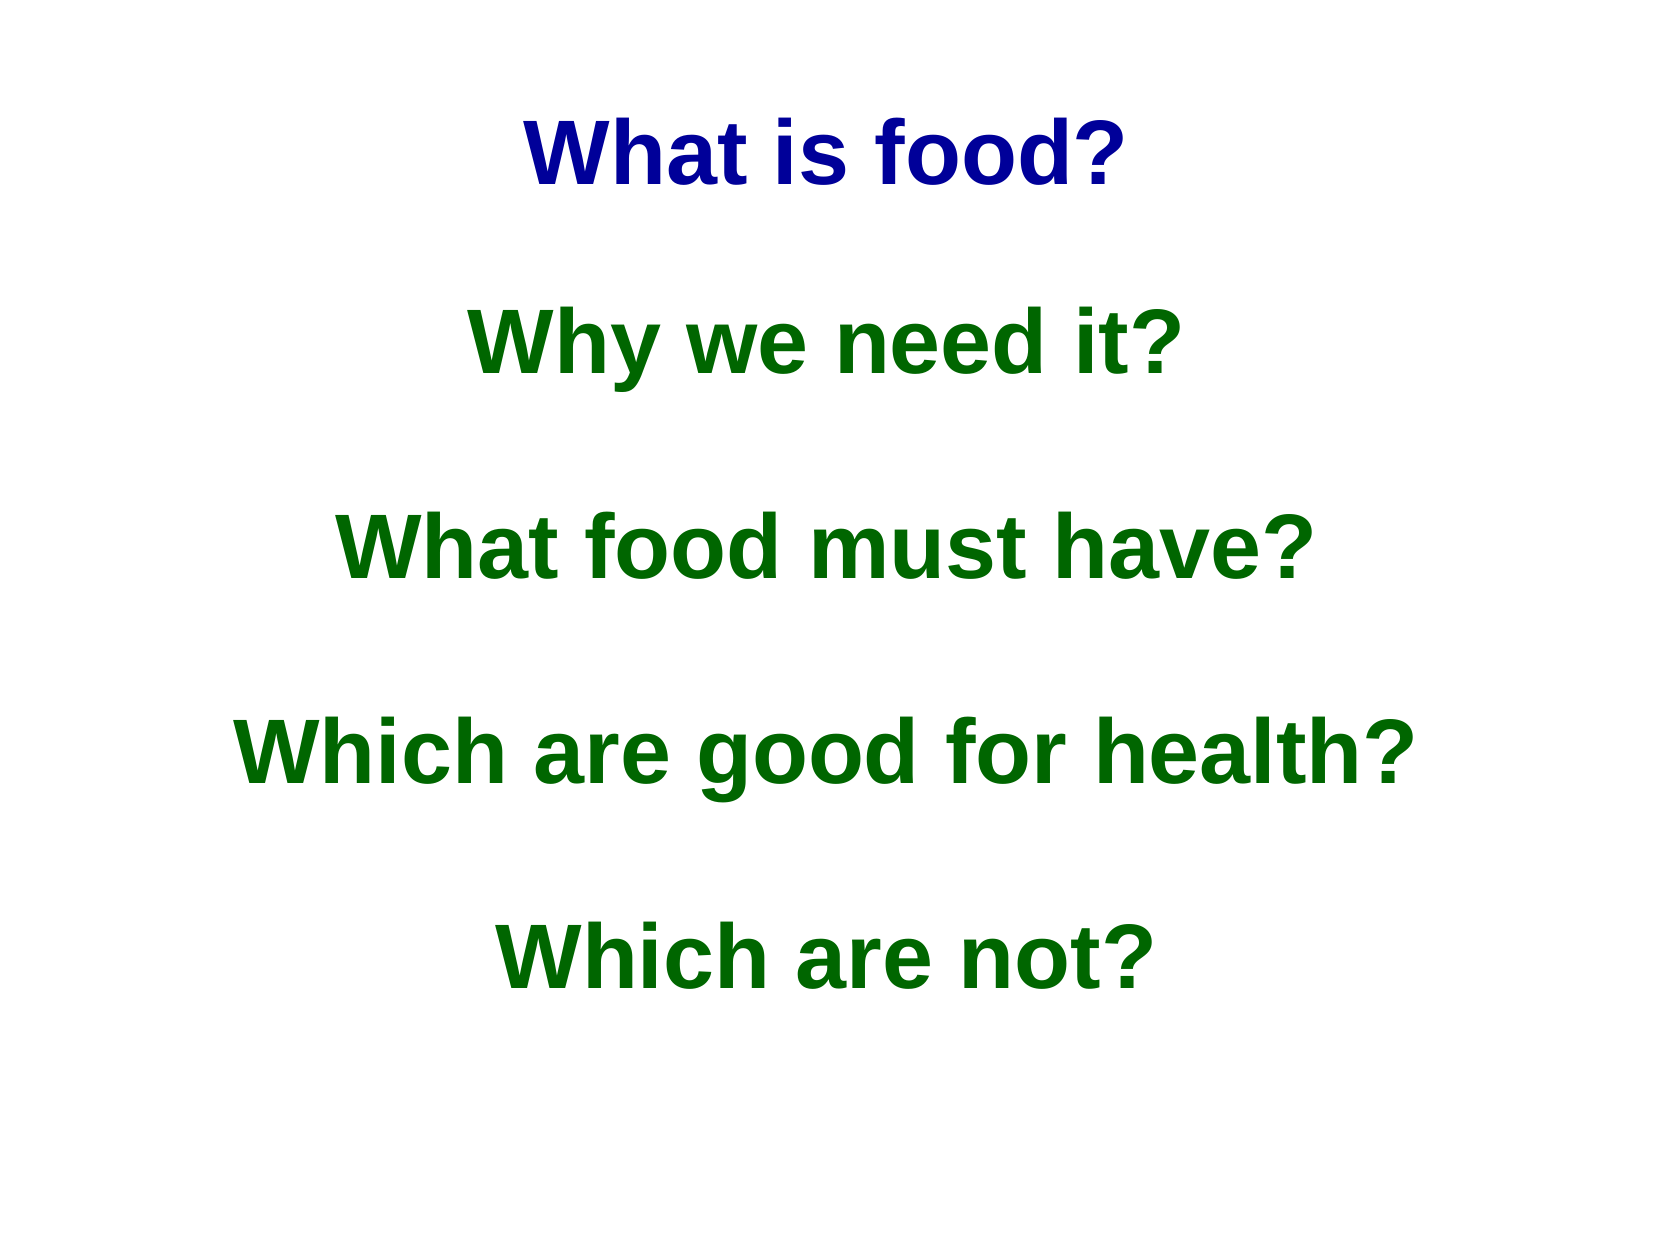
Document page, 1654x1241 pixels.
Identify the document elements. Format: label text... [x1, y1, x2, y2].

subtitle Why we need it? What food must have? Which are good for health? Which are not? [82, 290, 1571, 1010]
title What is food? [82, 49, 1571, 257]
